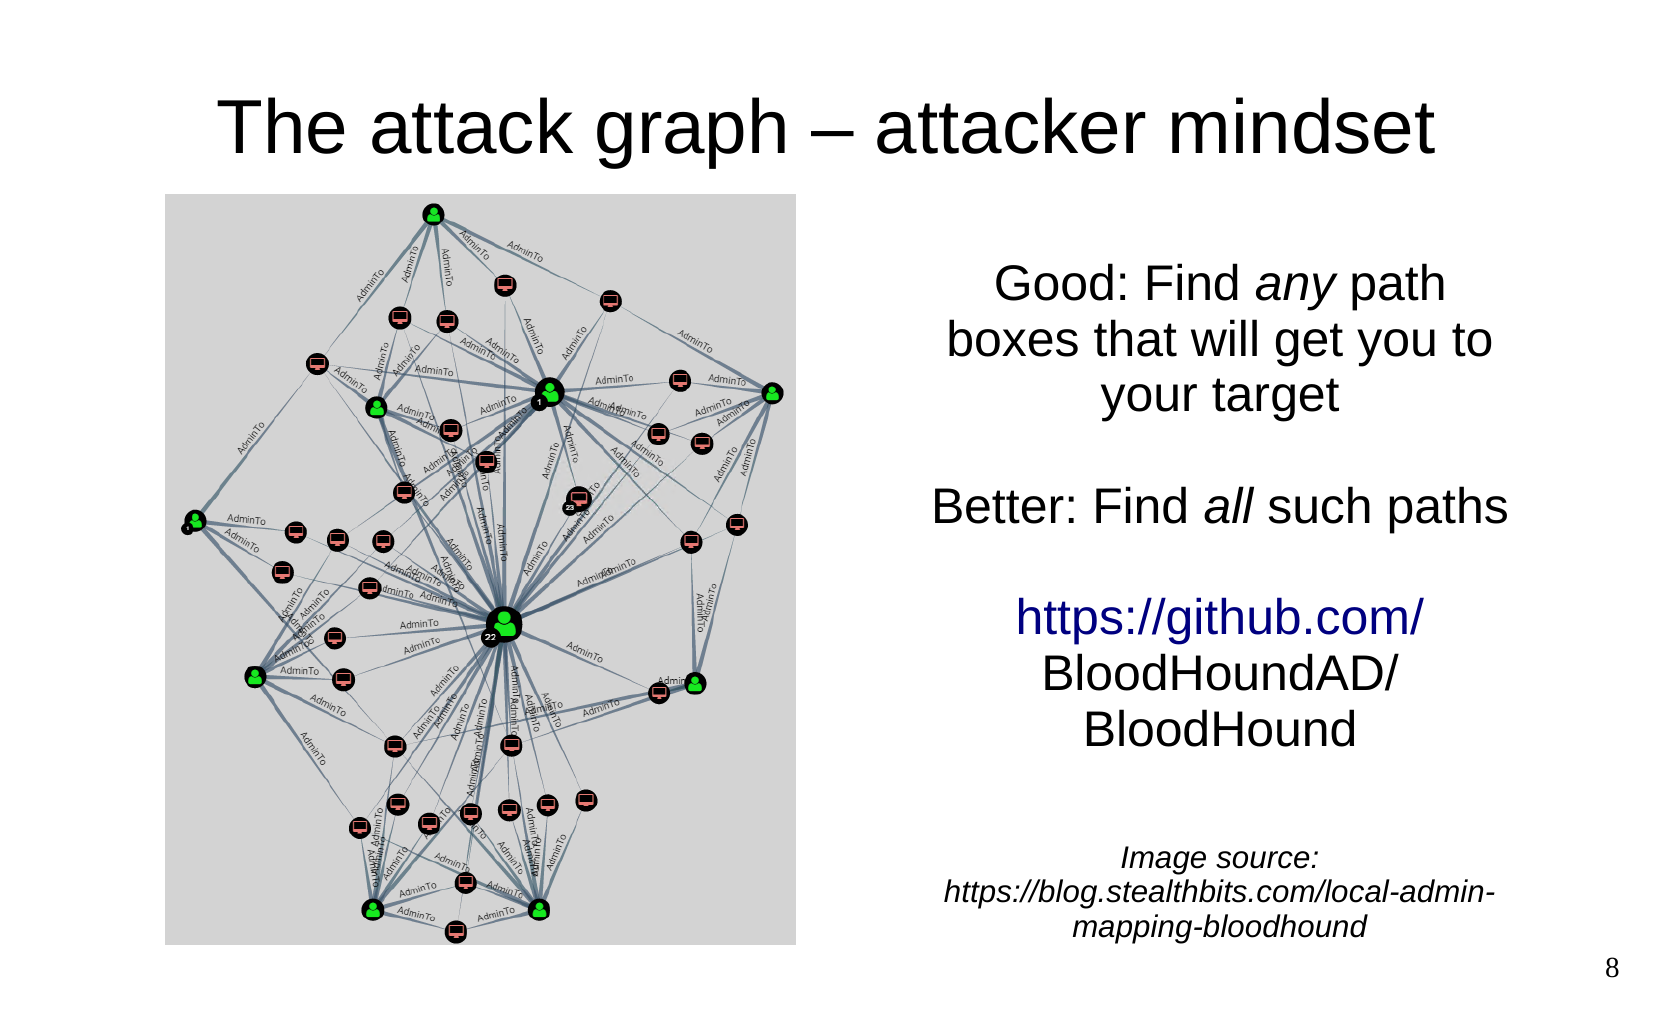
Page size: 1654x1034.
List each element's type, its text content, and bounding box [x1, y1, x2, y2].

picture [165, 194, 796, 946]
title The attack graph – attacker mindset [82, 41, 1571, 214]
text_box Good: Find any path boxes that will get you to your target Better: Find all such paths https://github.com/ BloodHoundAD/ BloodHound [930, 255, 1511, 757]
subtitle Image source: https://blog.stealthbits.com/local-admin-mapping-bloodhound [930, 840, 1511, 945]
text_box <number> [1560, 951, 1621, 1023]
